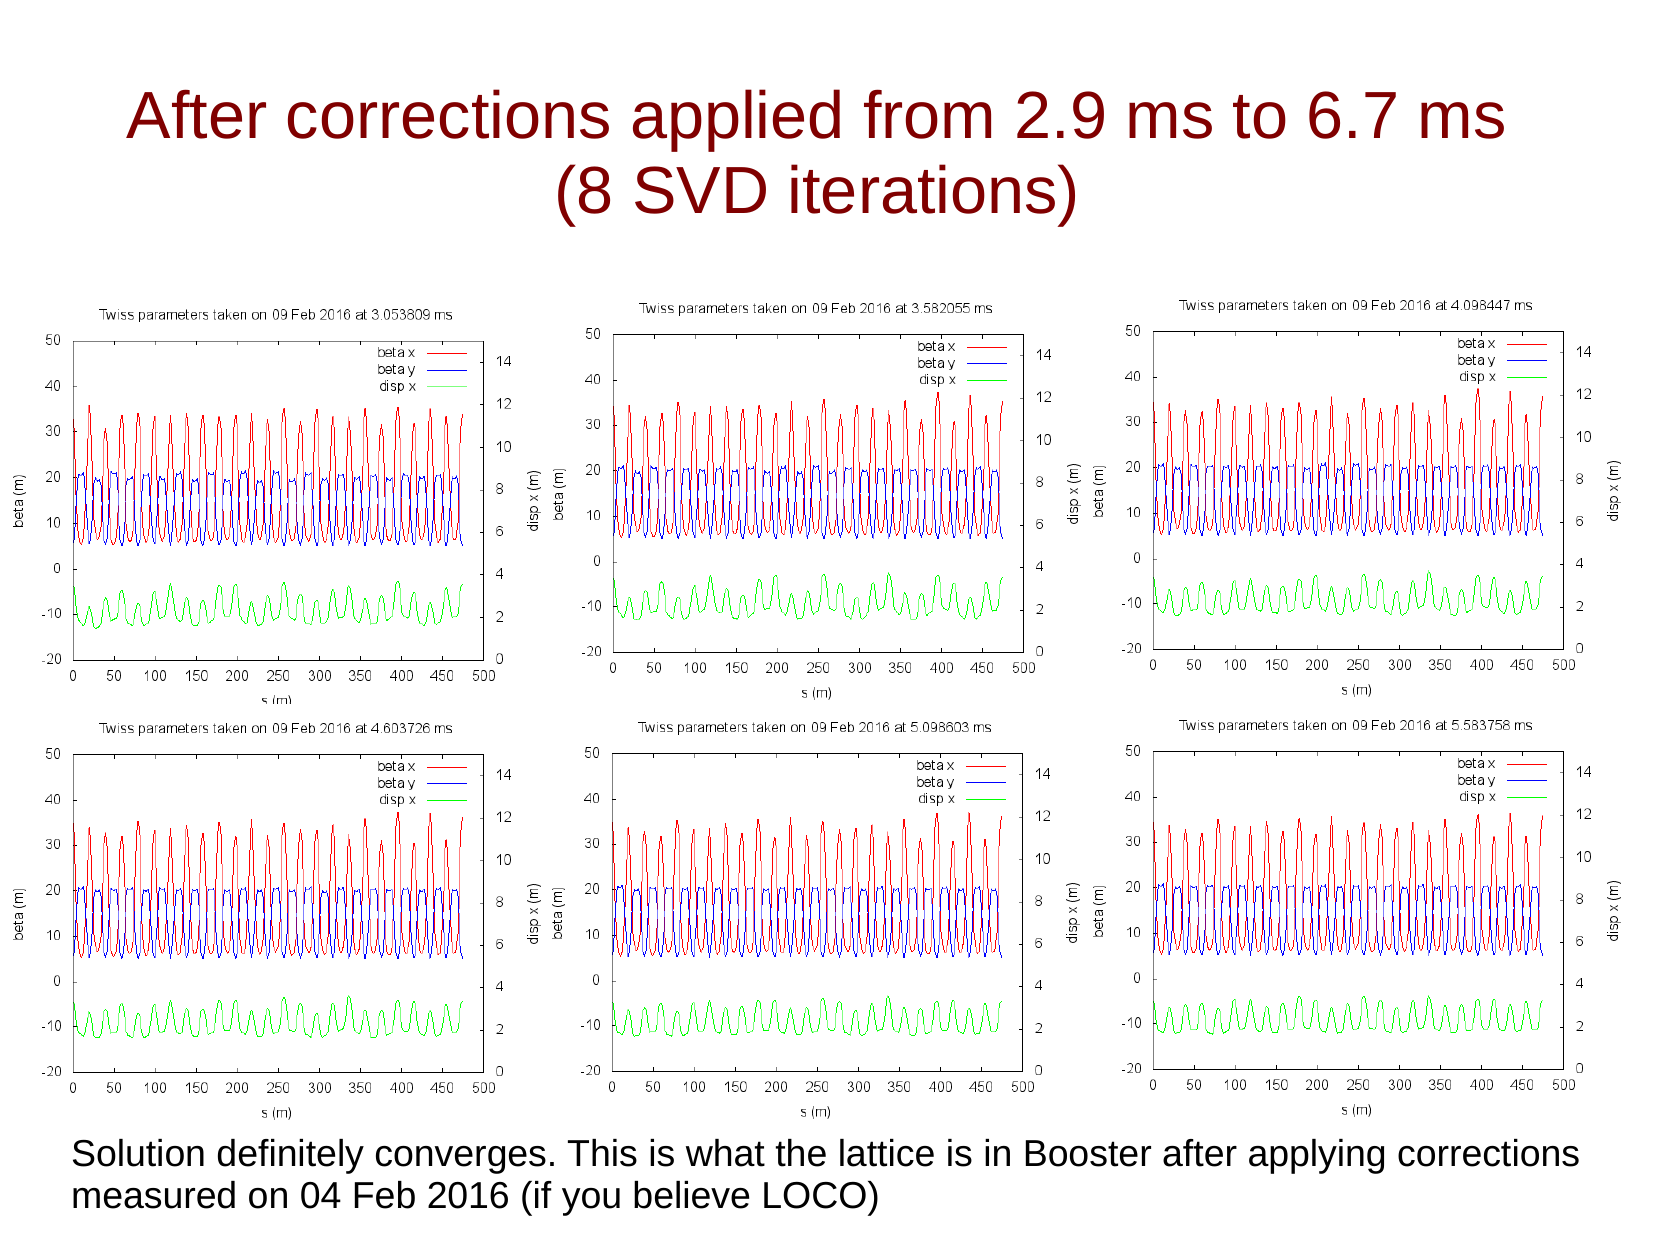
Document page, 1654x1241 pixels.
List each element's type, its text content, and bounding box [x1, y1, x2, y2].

text_box Solution definitely converges. This is what the lattice is in Booster after applying corrections measured on 04 Feb 2016 (if you believe LOCO) [56, 1125, 1602, 1224]
title After corrections applied from 2.9 ms to 6.7 ms (8 SVD iterations) [82, 49, 1571, 257]
picture [7, 281, 1651, 1126]
